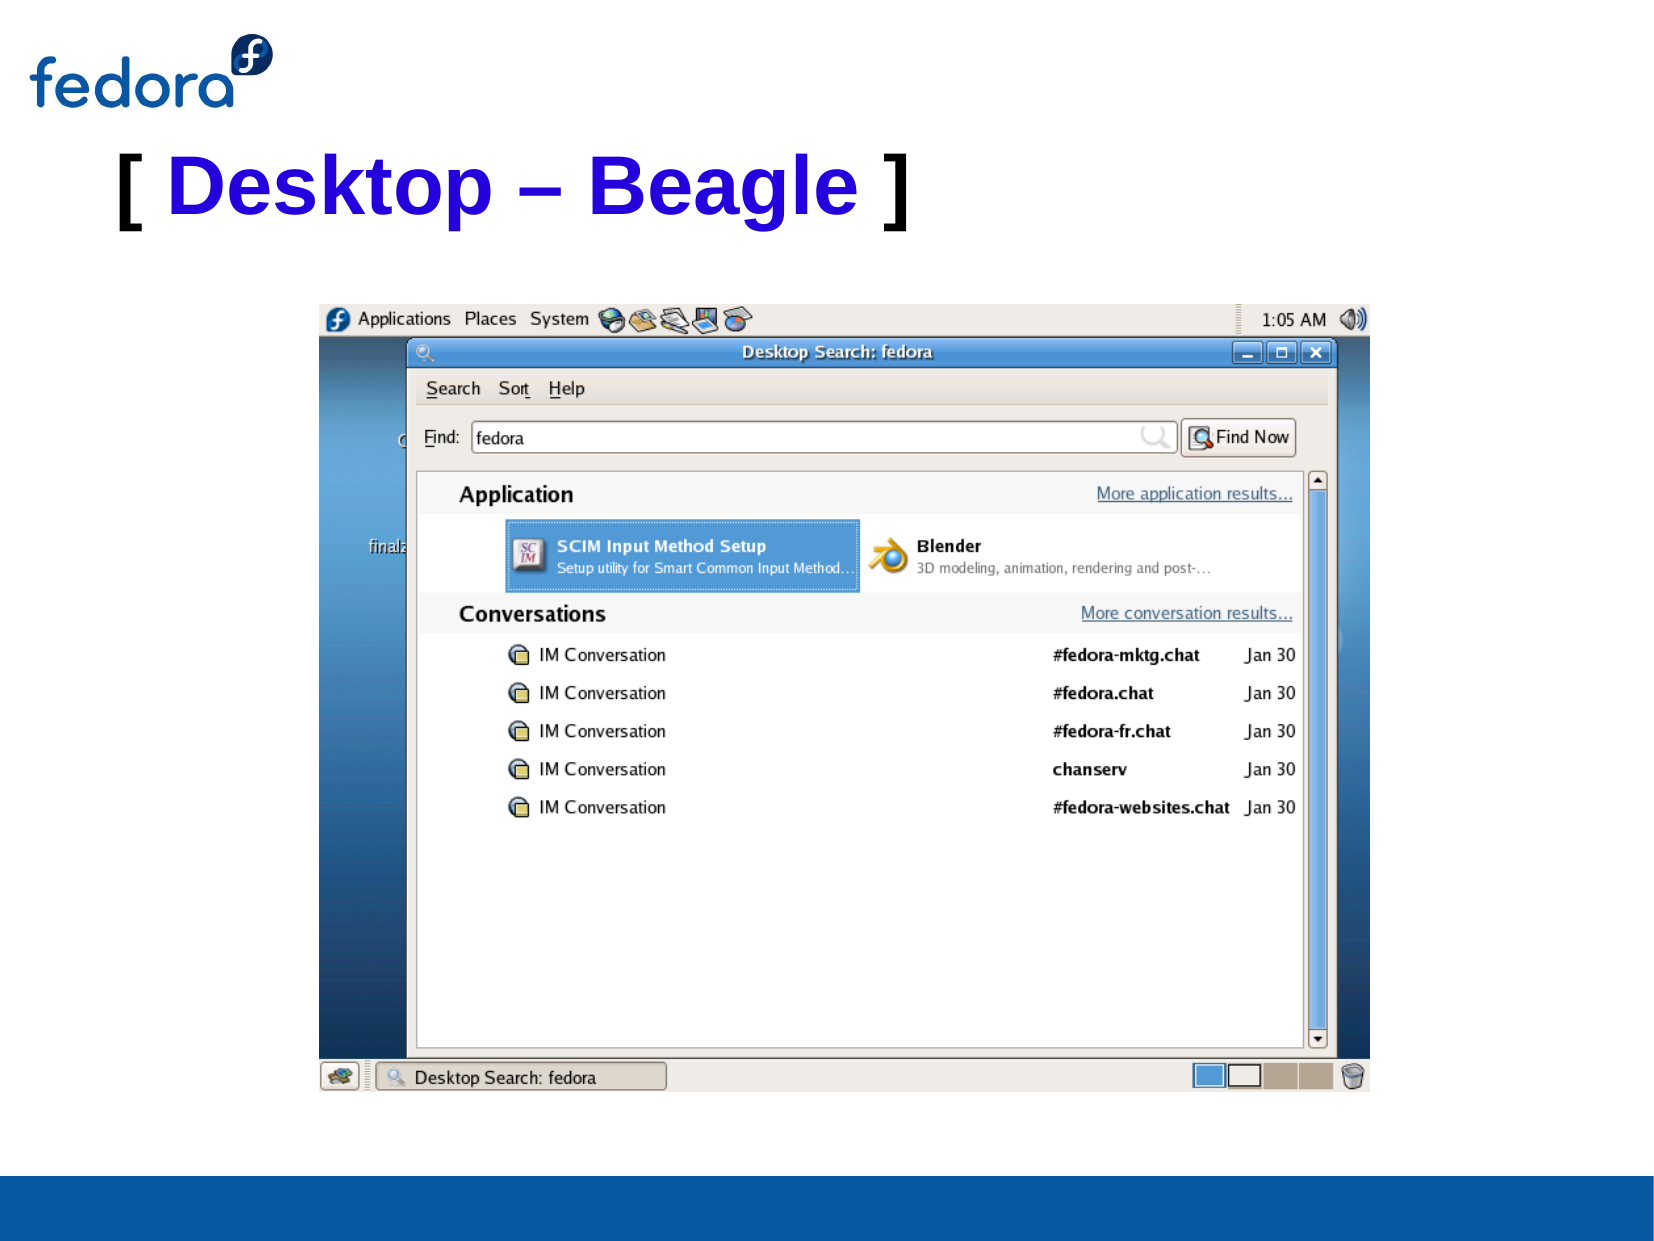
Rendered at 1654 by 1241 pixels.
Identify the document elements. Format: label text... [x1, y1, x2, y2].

title [ Desktop – Beagle ] [115, 130, 1521, 241]
picture [319, 304, 1370, 1092]
picture [0, 1176, 1654, 1241]
picture [22, 27, 277, 115]
